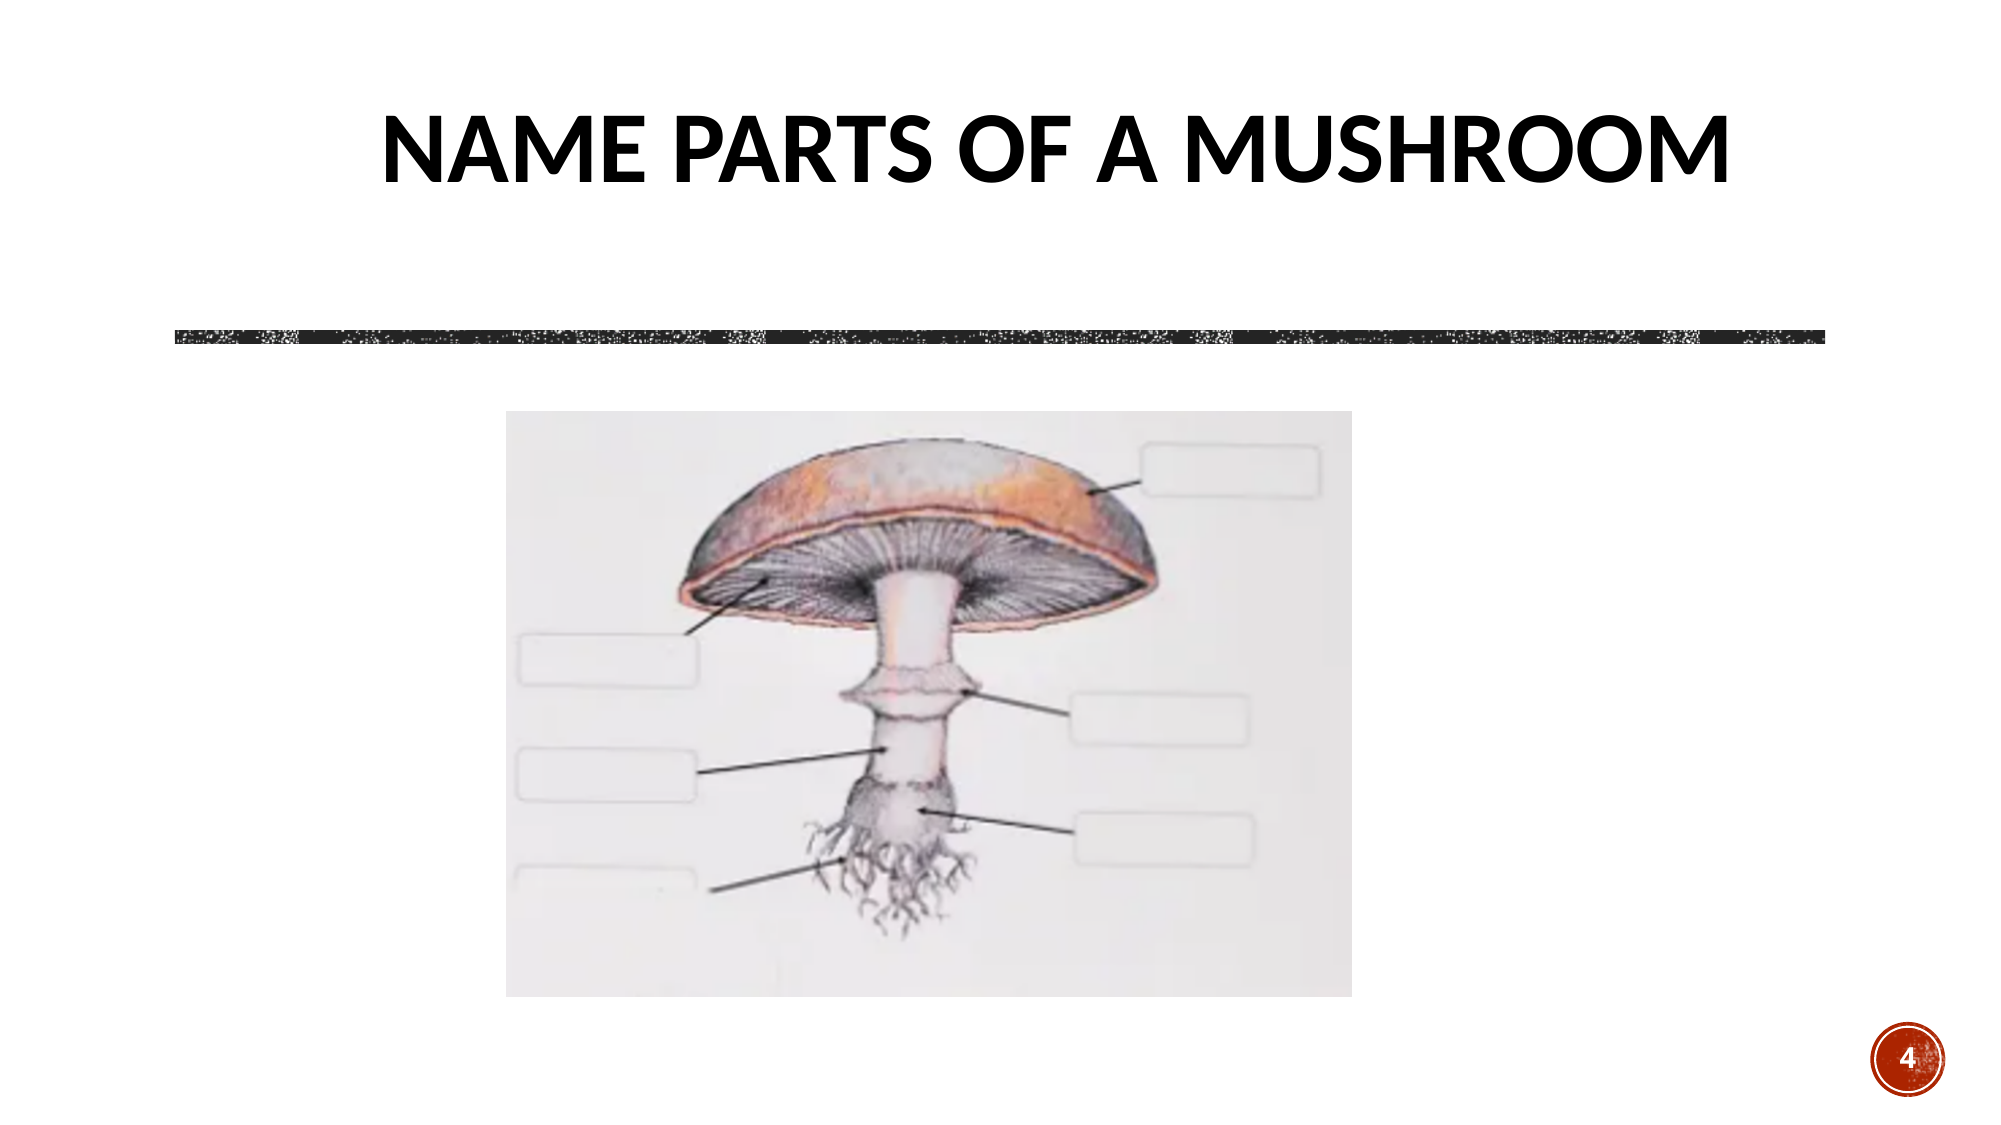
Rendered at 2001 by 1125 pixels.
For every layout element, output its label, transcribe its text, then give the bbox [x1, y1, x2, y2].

text_box [175, 330, 1825, 344]
title Name Parts of a mushroom [365, 79, 1826, 220]
text_box [1855, 1028, 1961, 1089]
picture [506, 411, 1352, 997]
